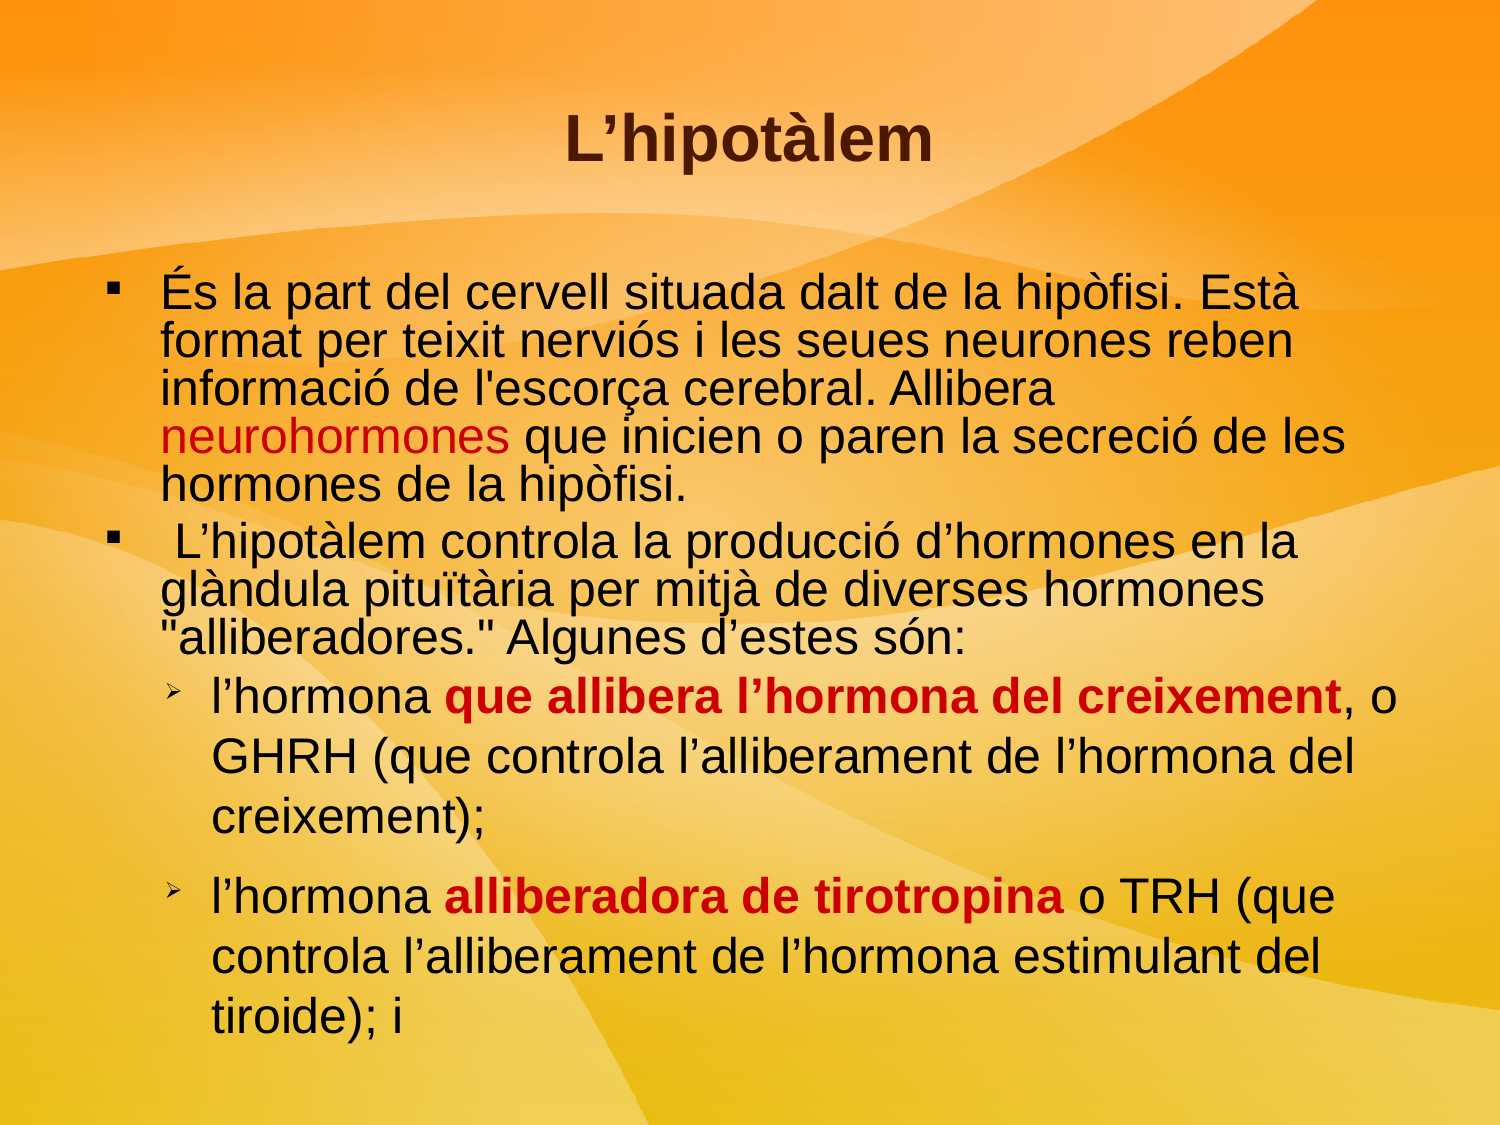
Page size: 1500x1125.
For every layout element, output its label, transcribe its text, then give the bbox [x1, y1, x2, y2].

title L’hipotàlem [75, 52, 1425, 225]
list És la part del cervell situada dalt de la hipòfisi. Està format per teixit nerviós i les seues neurones reben informació de l'escorça cerebral. Allibera neurohormones que inicien o paren la secreció de les hormones de la hipòfisi. L’hipotàlem controla la producció d’hormones en la glàndula pituïtària per mitjà de diverses hormones "alliberadores." Algunes d’estes són: l’hormona que allibera l’hormona del creixement, o GHRH (que controla l’alliberament de l’hormona del creixement); l’hormona alliberadora de tirotropina o TRH (que controla l’alliberament de l’hormona estimulant del tiroide); i [75, 263, 1425, 1052]
picture [0, 0, 1500, 1125]
